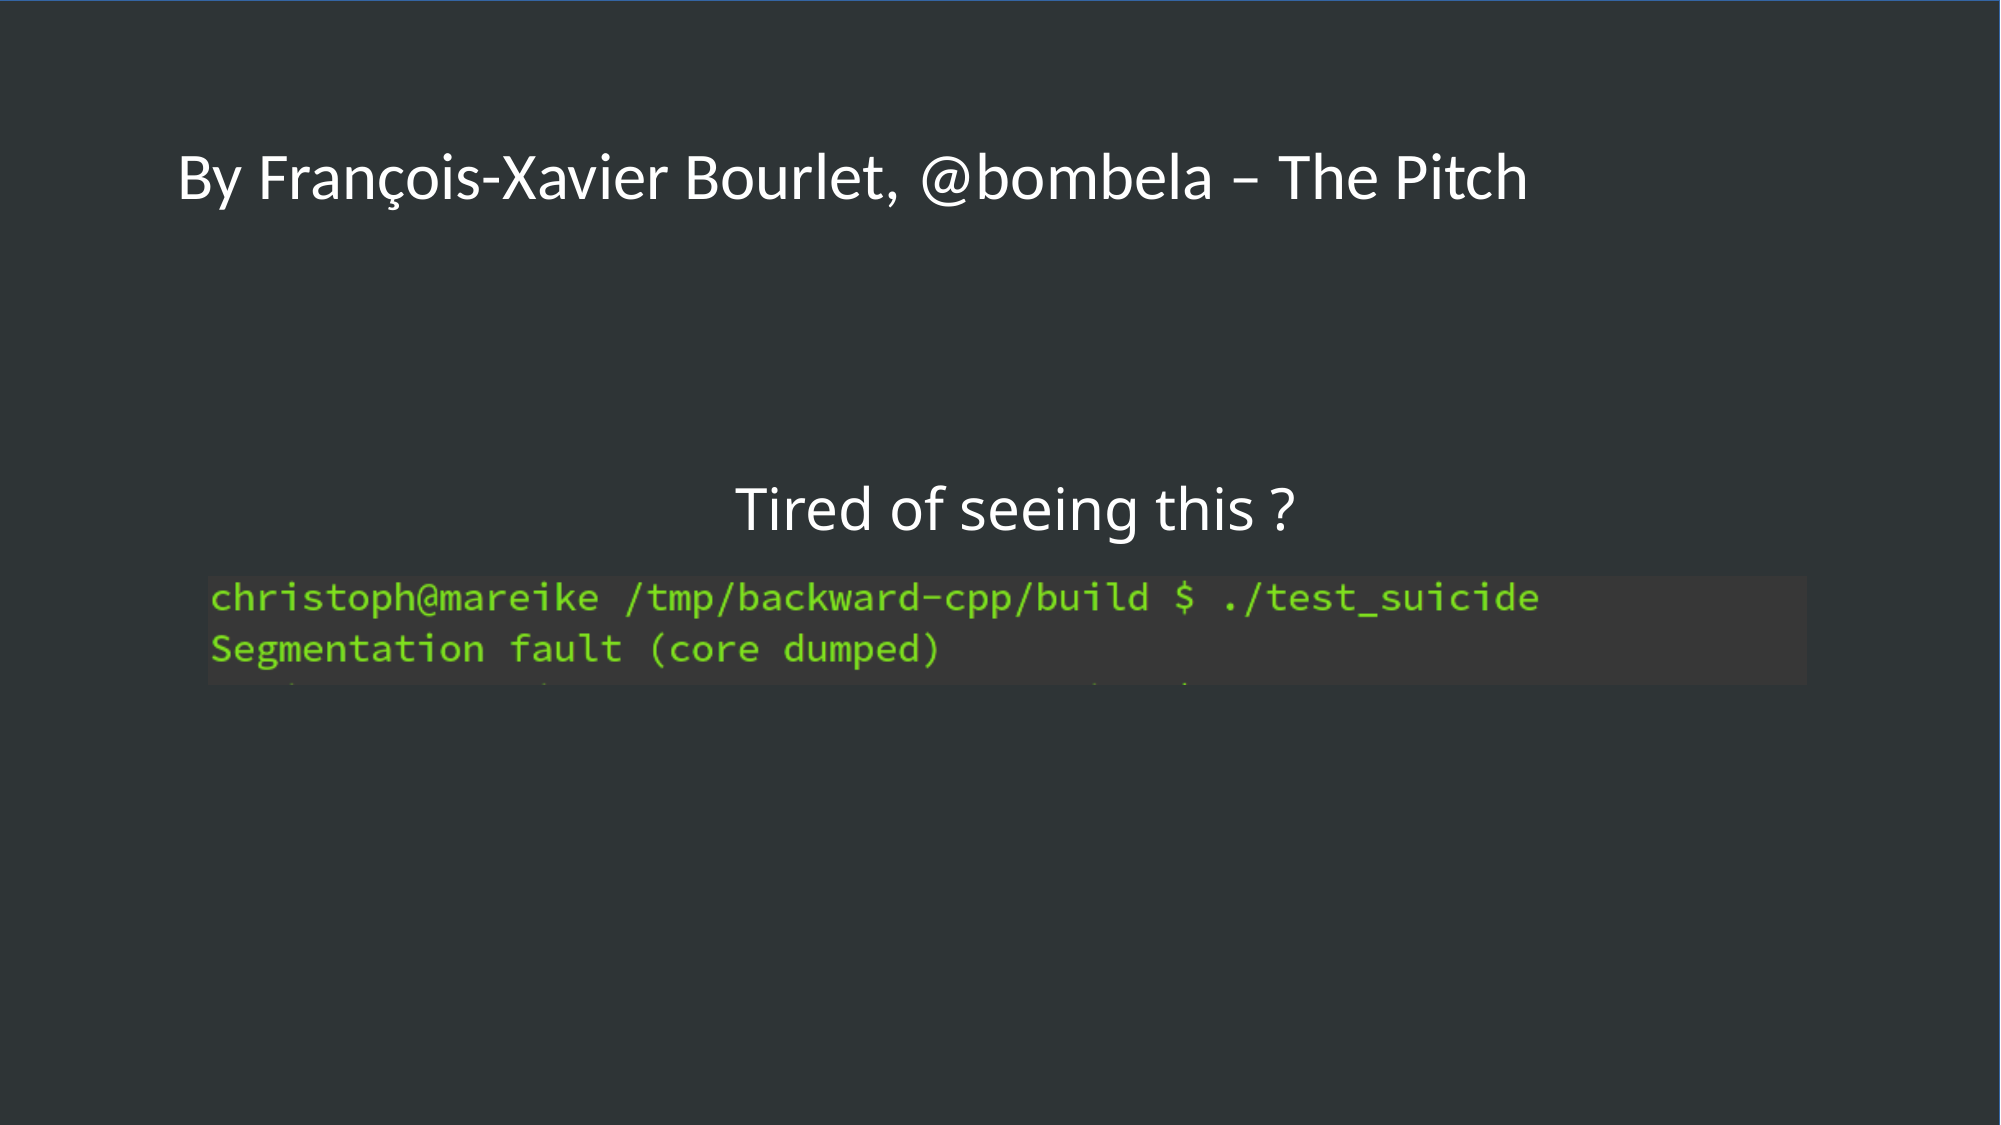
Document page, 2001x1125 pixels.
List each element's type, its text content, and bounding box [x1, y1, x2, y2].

title By François-Xavier Bourlet, @bombela – The Pitch [177, 105, 1871, 261]
text_box Tired of seeing this ? [720, 460, 1394, 555]
picture [208, 576, 1807, 686]
text_box [0, 0, 2000, 1125]
